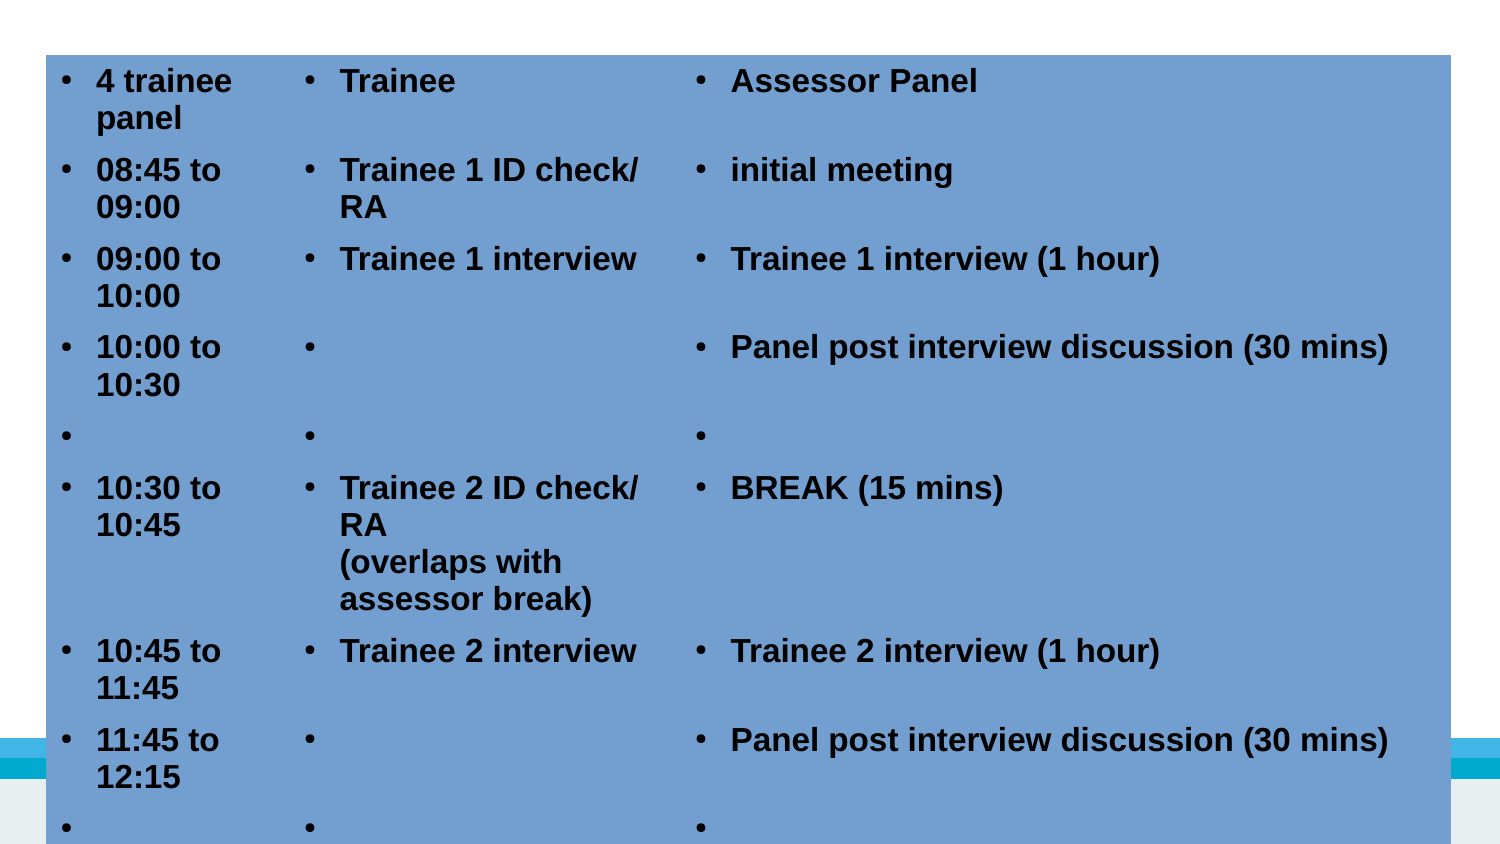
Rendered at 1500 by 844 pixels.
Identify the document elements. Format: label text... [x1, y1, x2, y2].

table_cell 08:45 to 09:00 [46, 144, 289, 233]
table_cell 10:45 to 11:45 [46, 625, 289, 714]
table_cell Panel post interview discussion (30 mins) [680, 714, 1451, 803]
table_cell Trainee 1 ID check/ RA [289, 144, 680, 233]
table_cell 11:45 to 12:15 [46, 714, 289, 803]
table_cell BREAK (15 mins) [680, 462, 1451, 625]
table_cell [289, 803, 680, 844]
table_cell Trainee 1 interview [289, 233, 680, 322]
table_header 4 trainee panel [46, 55, 289, 144]
table_cell 10:30 to 10:45 [46, 462, 289, 625]
table_cell [680, 803, 1451, 844]
table_cell 10:00 to 10:30 [46, 322, 289, 410]
table_cell [46, 803, 289, 844]
table_cell Panel post interview discussion (30 mins) [680, 322, 1451, 410]
table_cell [289, 714, 680, 803]
table_cell Trainee 2 ID check/ RA (overlaps with assessor break) [289, 462, 680, 625]
table_cell 09:00 to 10:00 [46, 233, 289, 322]
table_cell [680, 410, 1451, 462]
table_cell [46, 410, 289, 462]
table_cell initial meeting [680, 144, 1451, 233]
table_cell Trainee 1 interview (1 hour) [680, 233, 1451, 322]
table_cell Trainee 2 interview [289, 625, 680, 714]
table_cell [289, 410, 680, 462]
table_cell [289, 322, 680, 410]
table_cell Trainee 2 interview (1 hour) [680, 625, 1451, 714]
table_header Trainee [289, 55, 680, 144]
table_header Assessor Panel [680, 55, 1451, 144]
